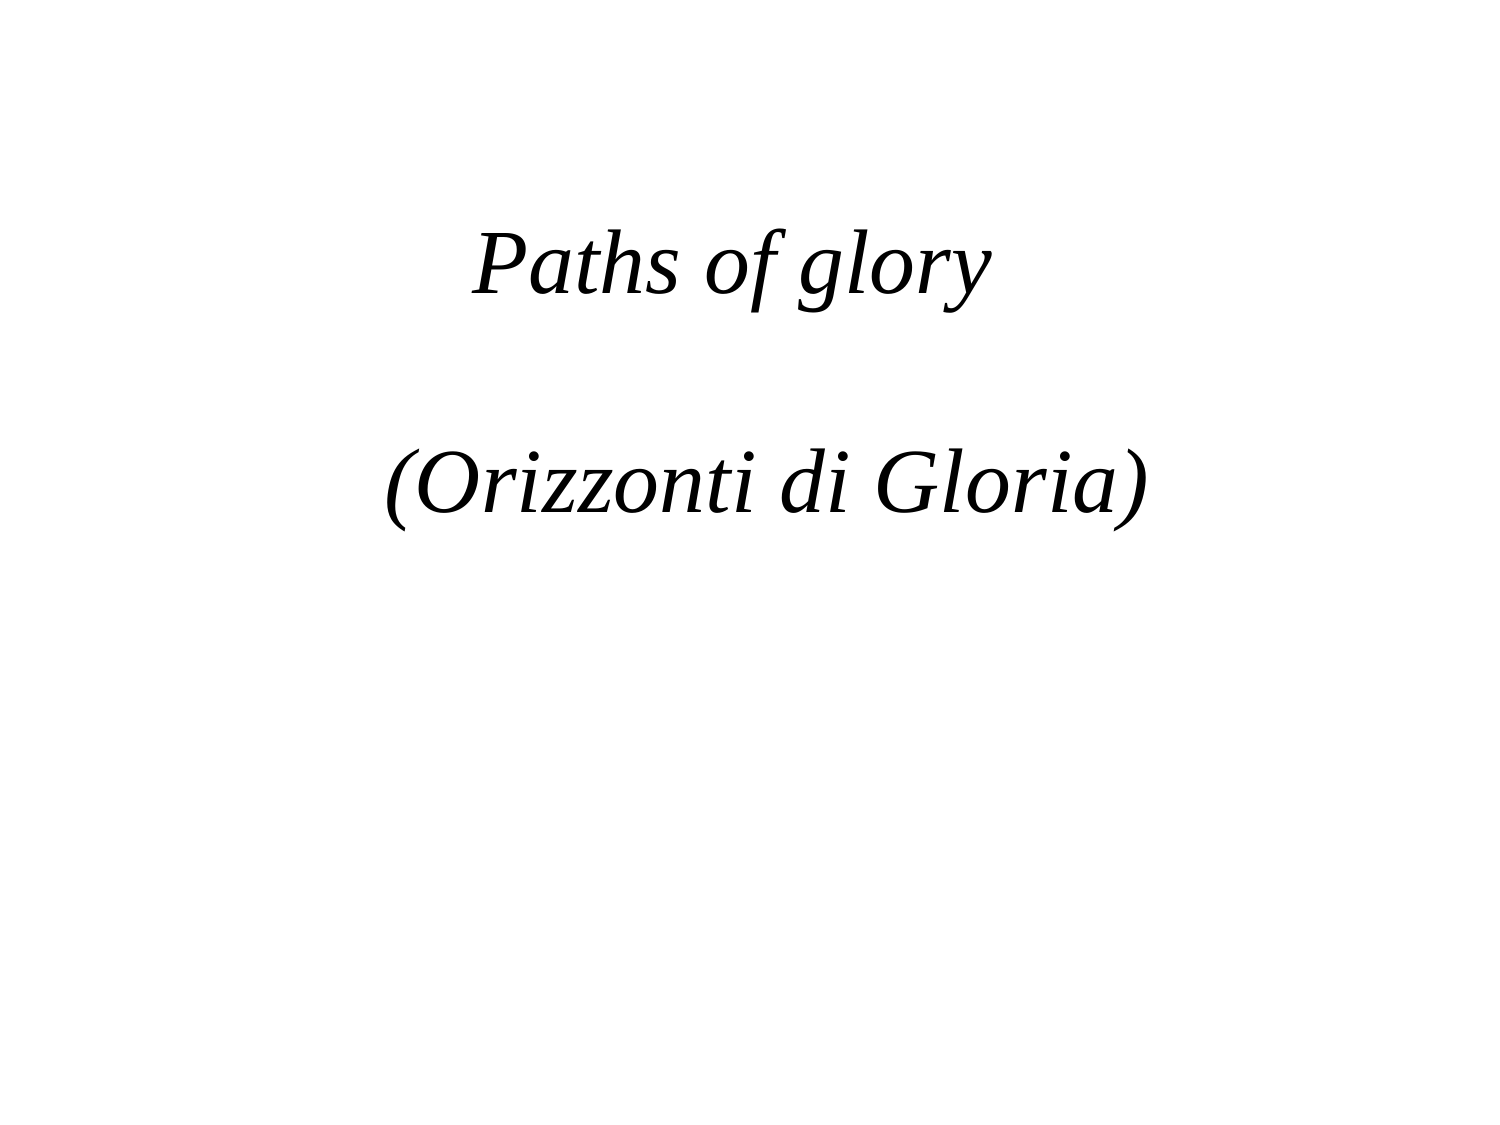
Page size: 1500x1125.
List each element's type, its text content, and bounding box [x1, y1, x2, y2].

text_box Paths of glory (Orizzonti di Gloria) [112, 193, 1387, 539]
